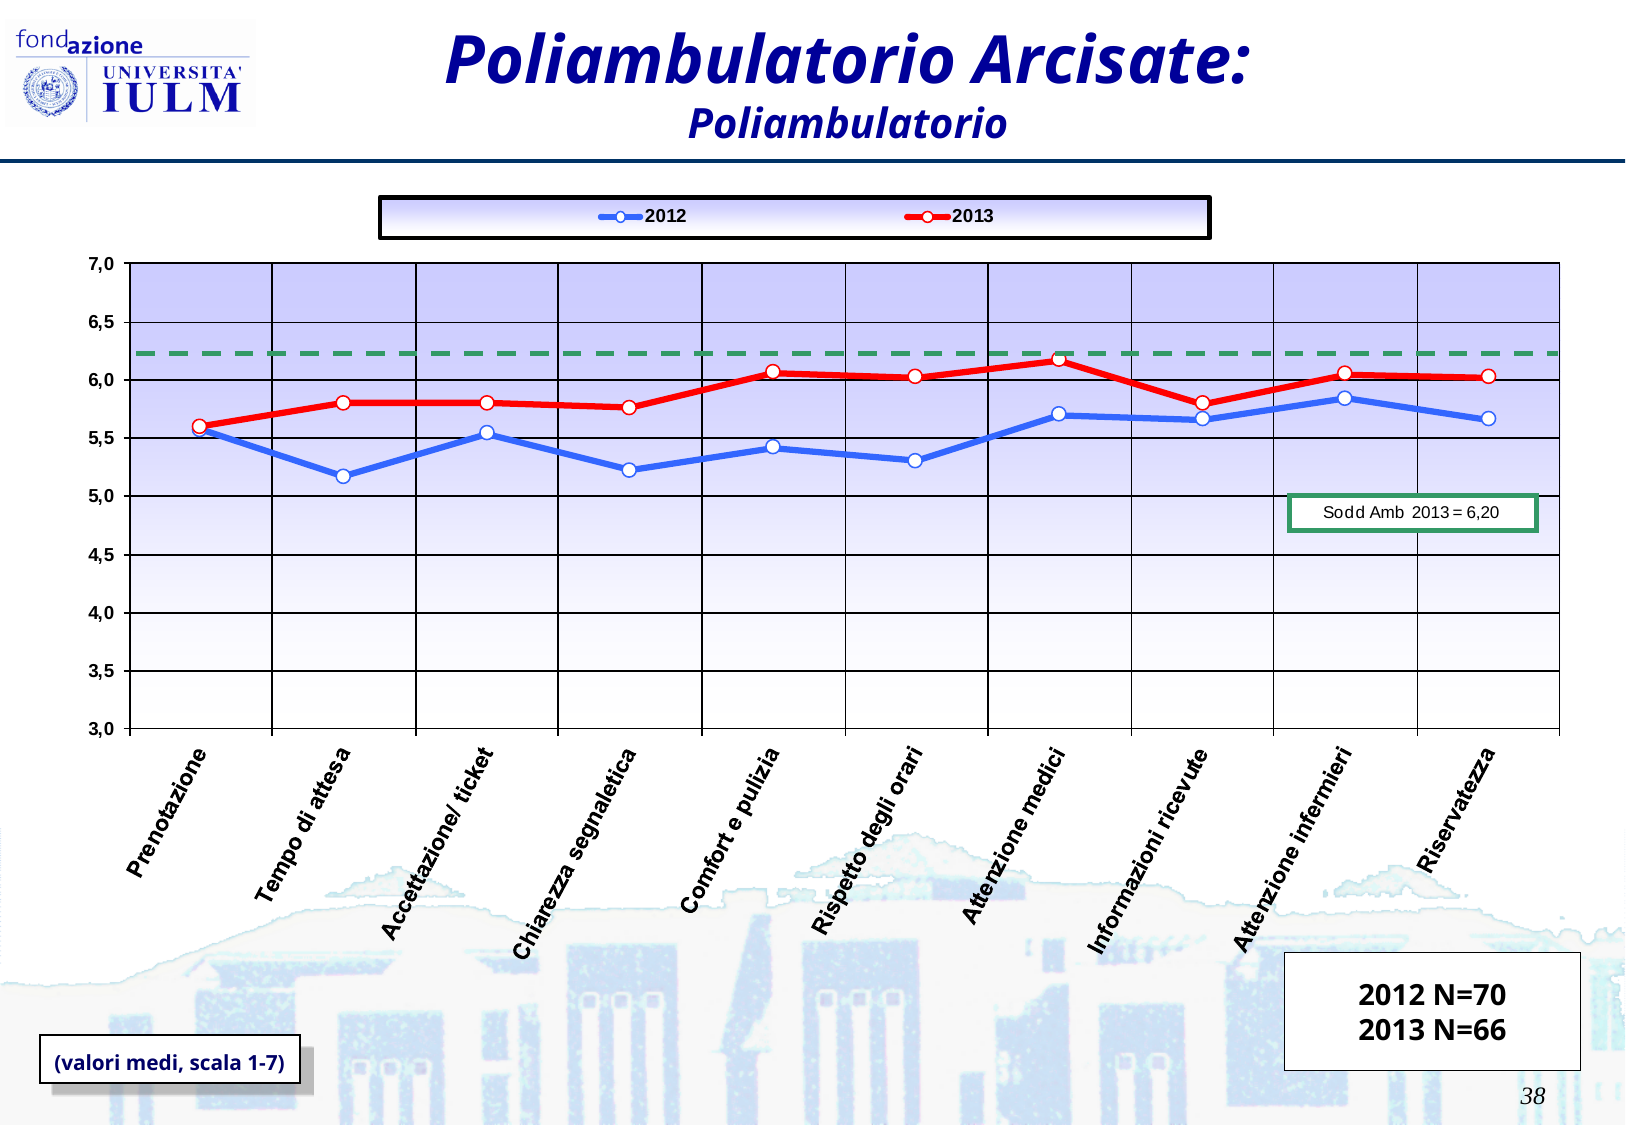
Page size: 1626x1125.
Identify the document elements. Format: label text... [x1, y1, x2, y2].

text_box 2012 N=70 2013 N=66 [1284, 952, 1581, 1071]
picture [5, 19, 256, 127]
picture [46, 184, 1564, 1125]
text_box Poliambulatorio Arcisate: Poliambulatorio [304, 18, 1392, 144]
